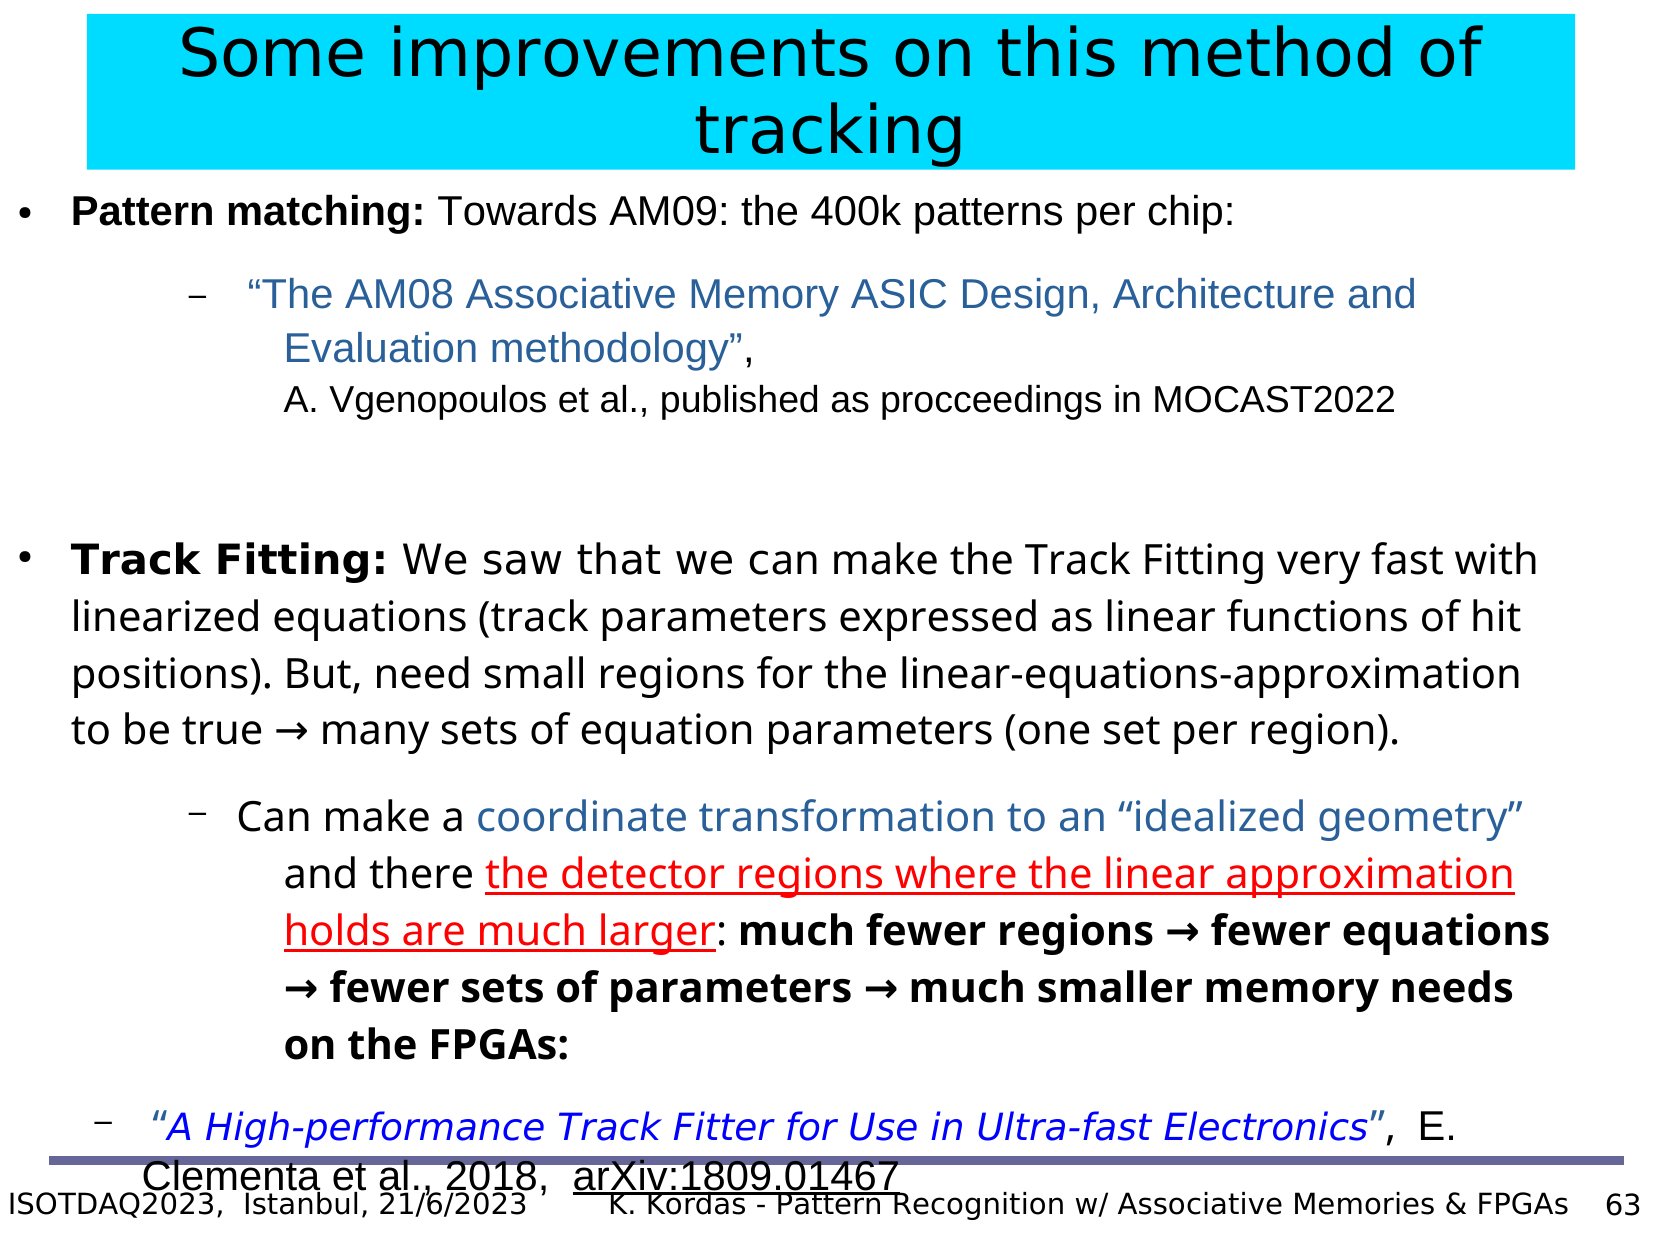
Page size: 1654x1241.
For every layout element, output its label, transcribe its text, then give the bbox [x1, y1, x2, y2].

title Some improvements on this method of tracking [86, 13, 1576, 170]
list Pattern matching: Towards AM09: the 400k patterns per chip: “The AM08 Associative Memory ASIC Design, Architecture and Evaluation methodology”, A. Vgenopoulos et al., published as procceedings in MOCAST2022 Track Fitting: We saw that we can make the Track Fitting very fast with linearized equations (track parameters expressed as linear functions of hit positions). But, need small regions for the linear-equations-approximation to be true → many sets of equation parameters (one set per region). Can make a coordinate transformation to an “idealized geometry” and there the detector regions where the linear approximation holds are much larger: much fewer regions → fewer equations → fewer sets of parameters → much smaller memory needs on the FPGAs: “A High-performance Track Fitter for Use in Ultra-fast Electronics”, E. Clementa et al., 2018, arXiv:1809.01467 [0, 187, 1568, 1164]
